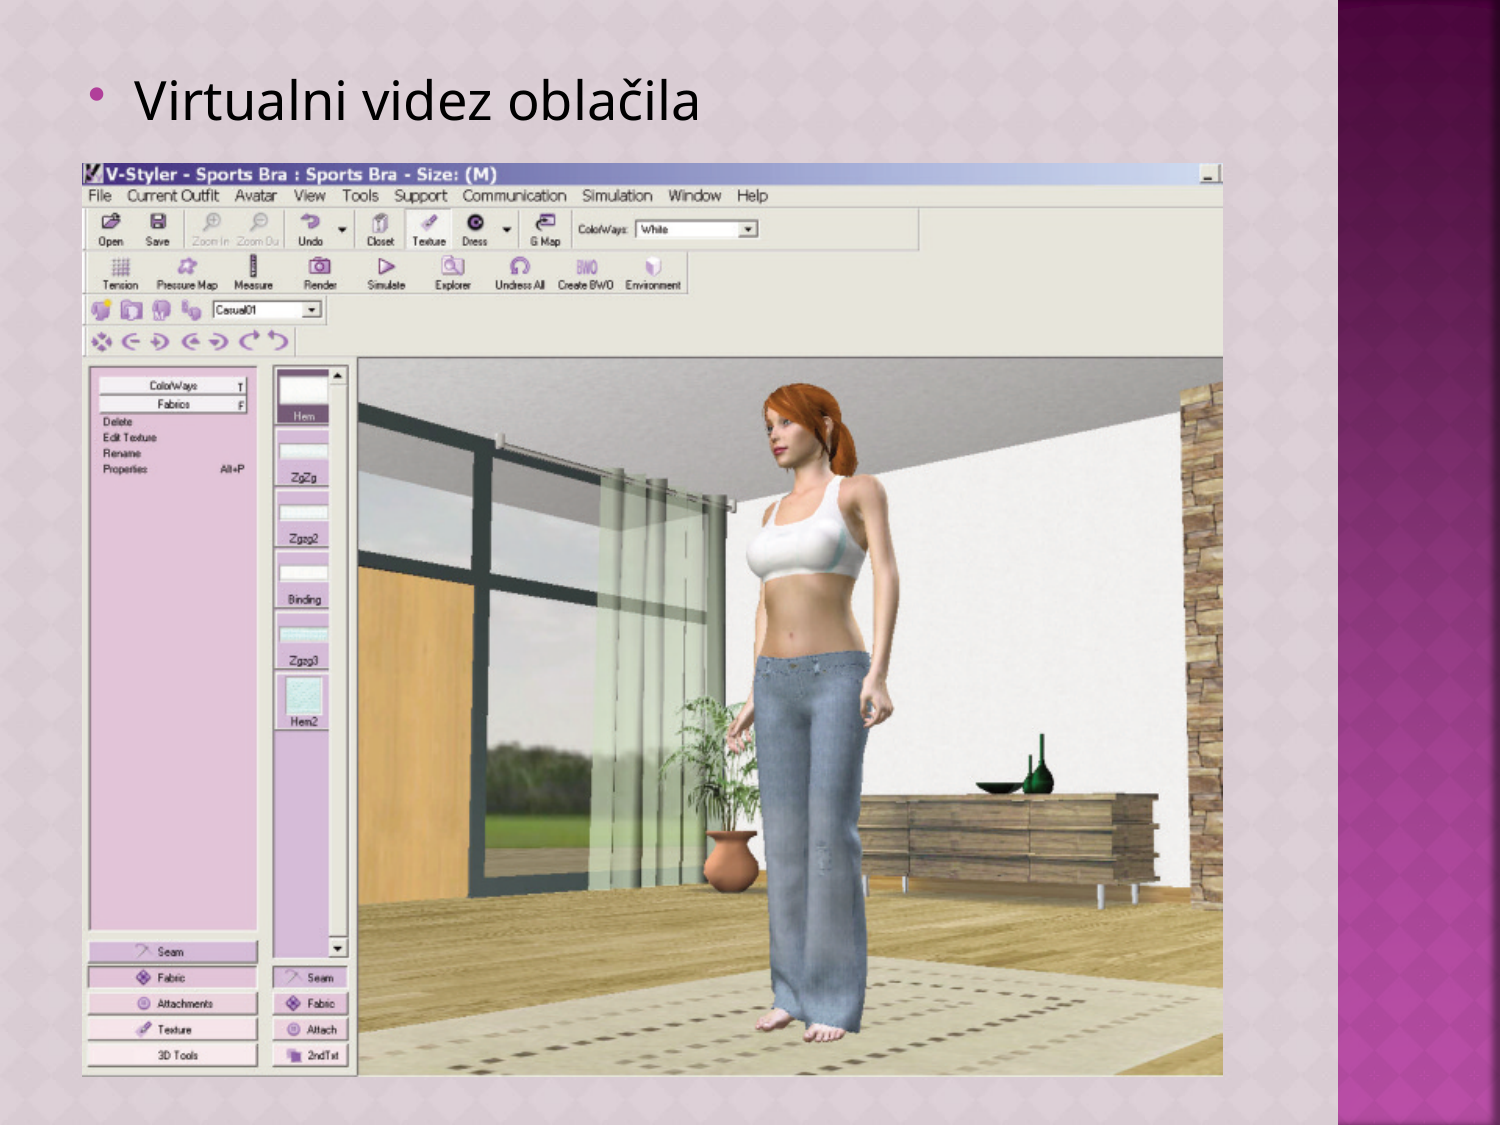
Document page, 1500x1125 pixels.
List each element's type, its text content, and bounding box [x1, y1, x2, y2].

list Virtualni videz oblačila [75, 58, 1263, 1060]
picture [0, 0, 1500, 1125]
